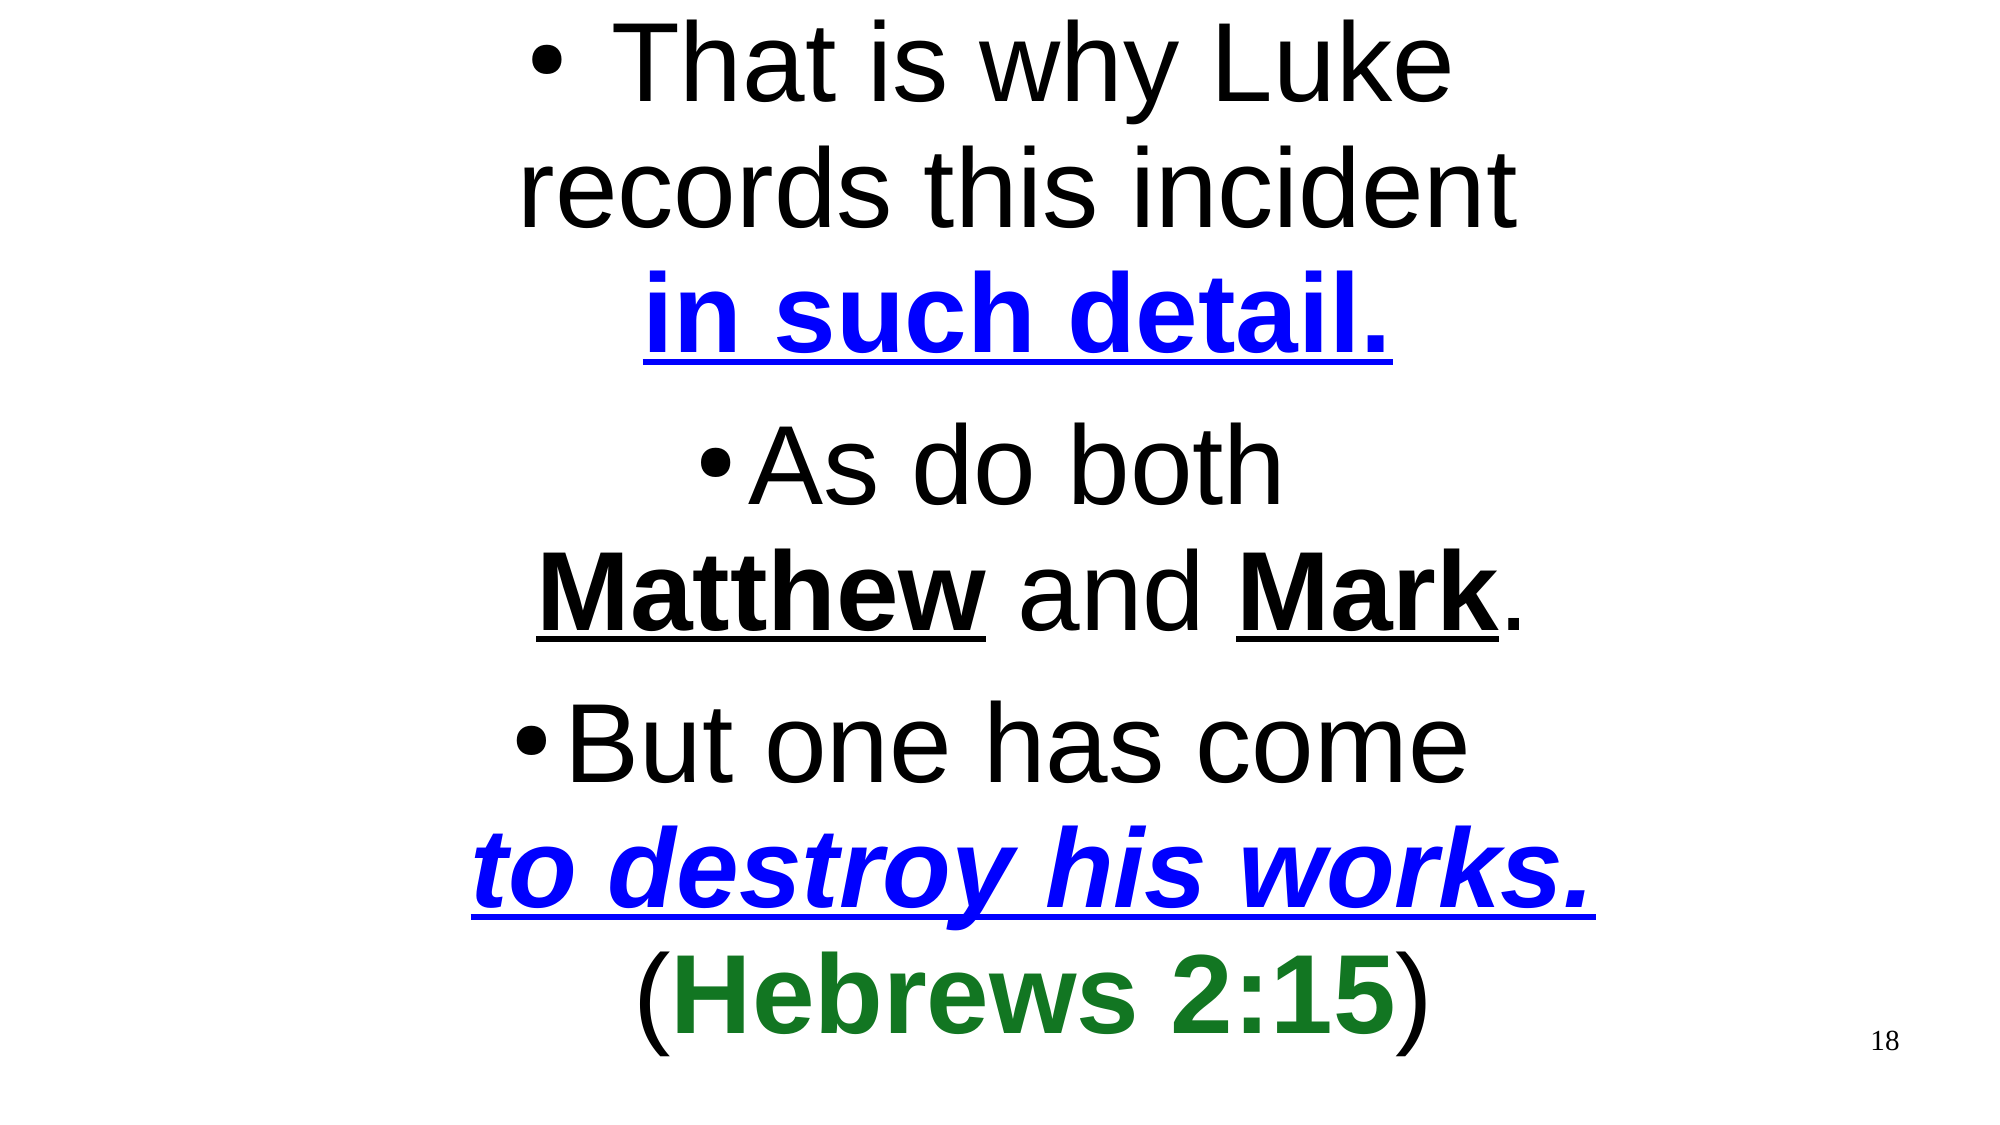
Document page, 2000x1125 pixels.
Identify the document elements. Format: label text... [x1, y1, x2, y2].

list That is why Luke records this incident in such detail. As do both Matthew and Mark. But one has come to destroy his works. (Hebrews 2:15) [0, 0, 1996, 1123]
